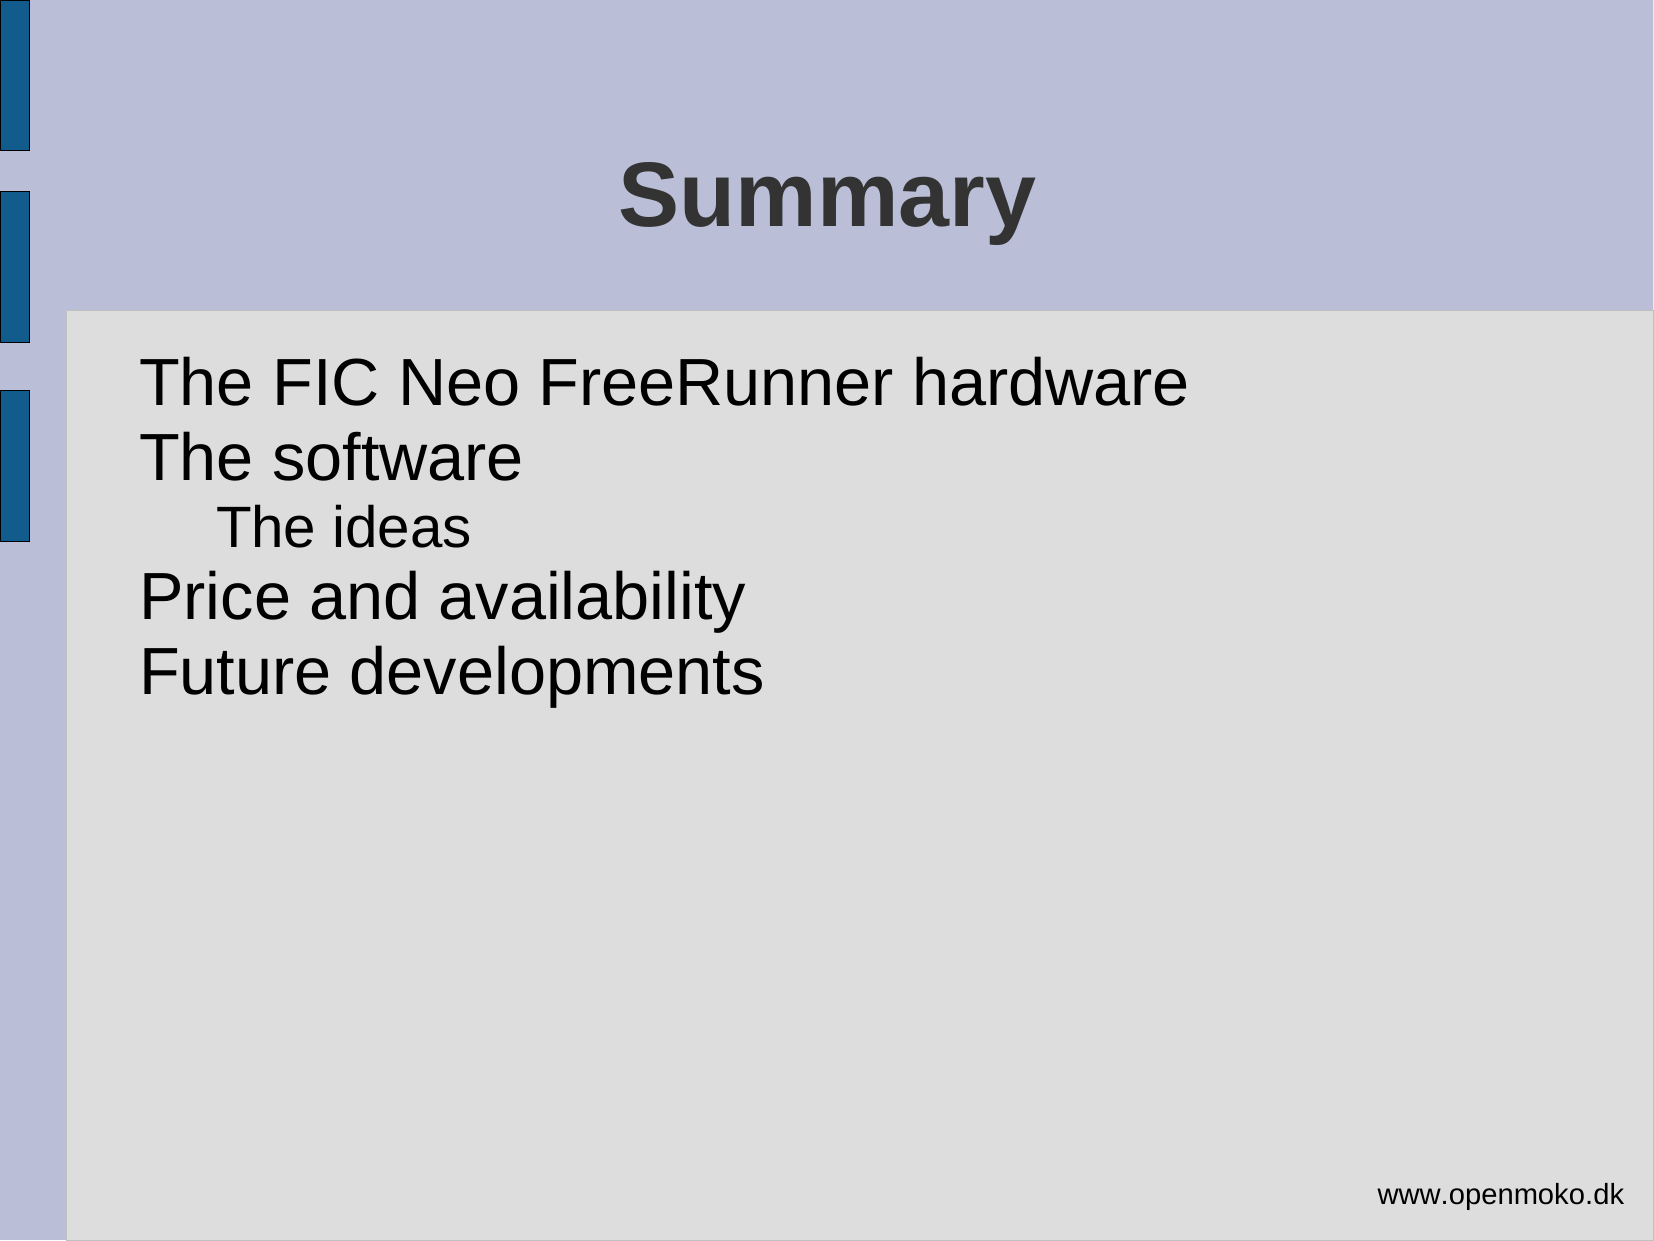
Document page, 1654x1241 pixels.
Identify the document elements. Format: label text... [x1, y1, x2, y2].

list The FIC Neo FreeRunner hardware The software The ideas Price and availability Future developments [121, 344, 1534, 1127]
title Summary [121, 91, 1534, 299]
